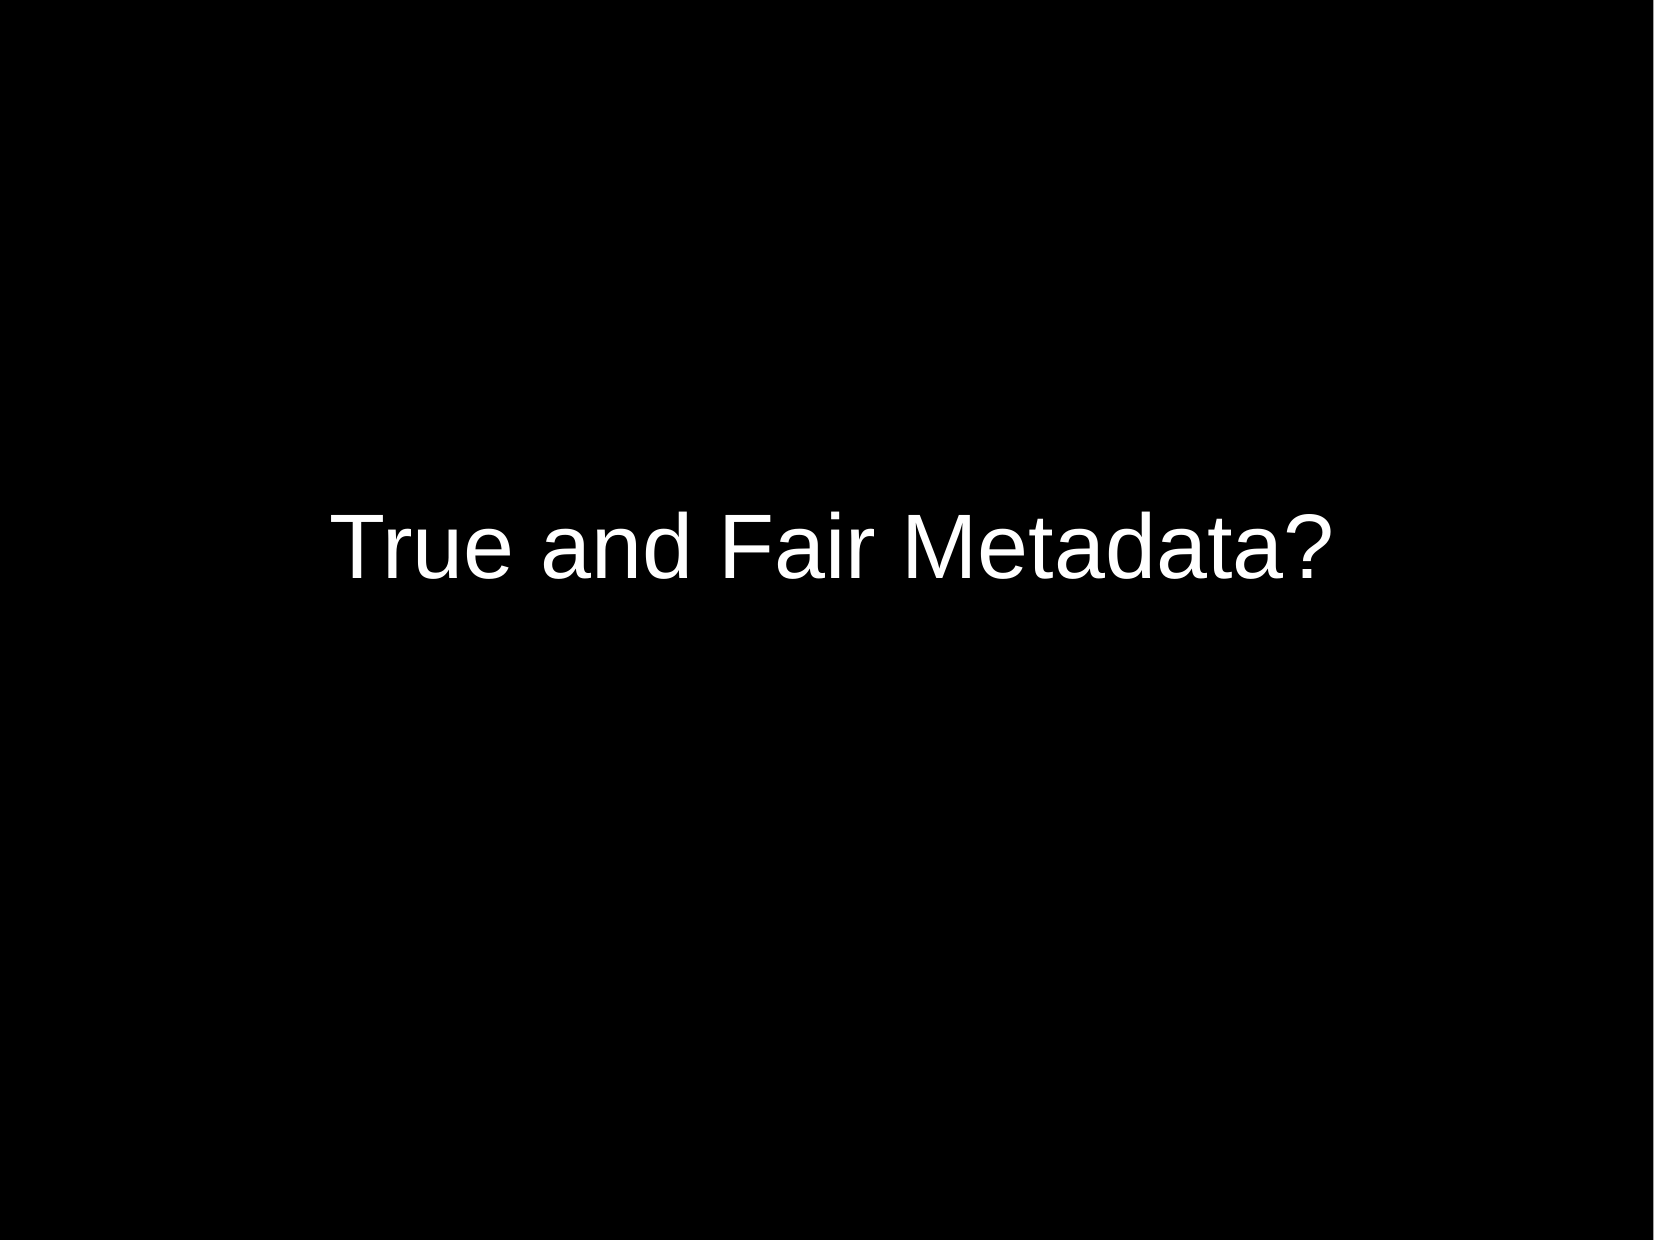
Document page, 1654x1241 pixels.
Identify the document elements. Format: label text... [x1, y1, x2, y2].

title True and Fair Metadata? [88, 442, 1577, 651]
